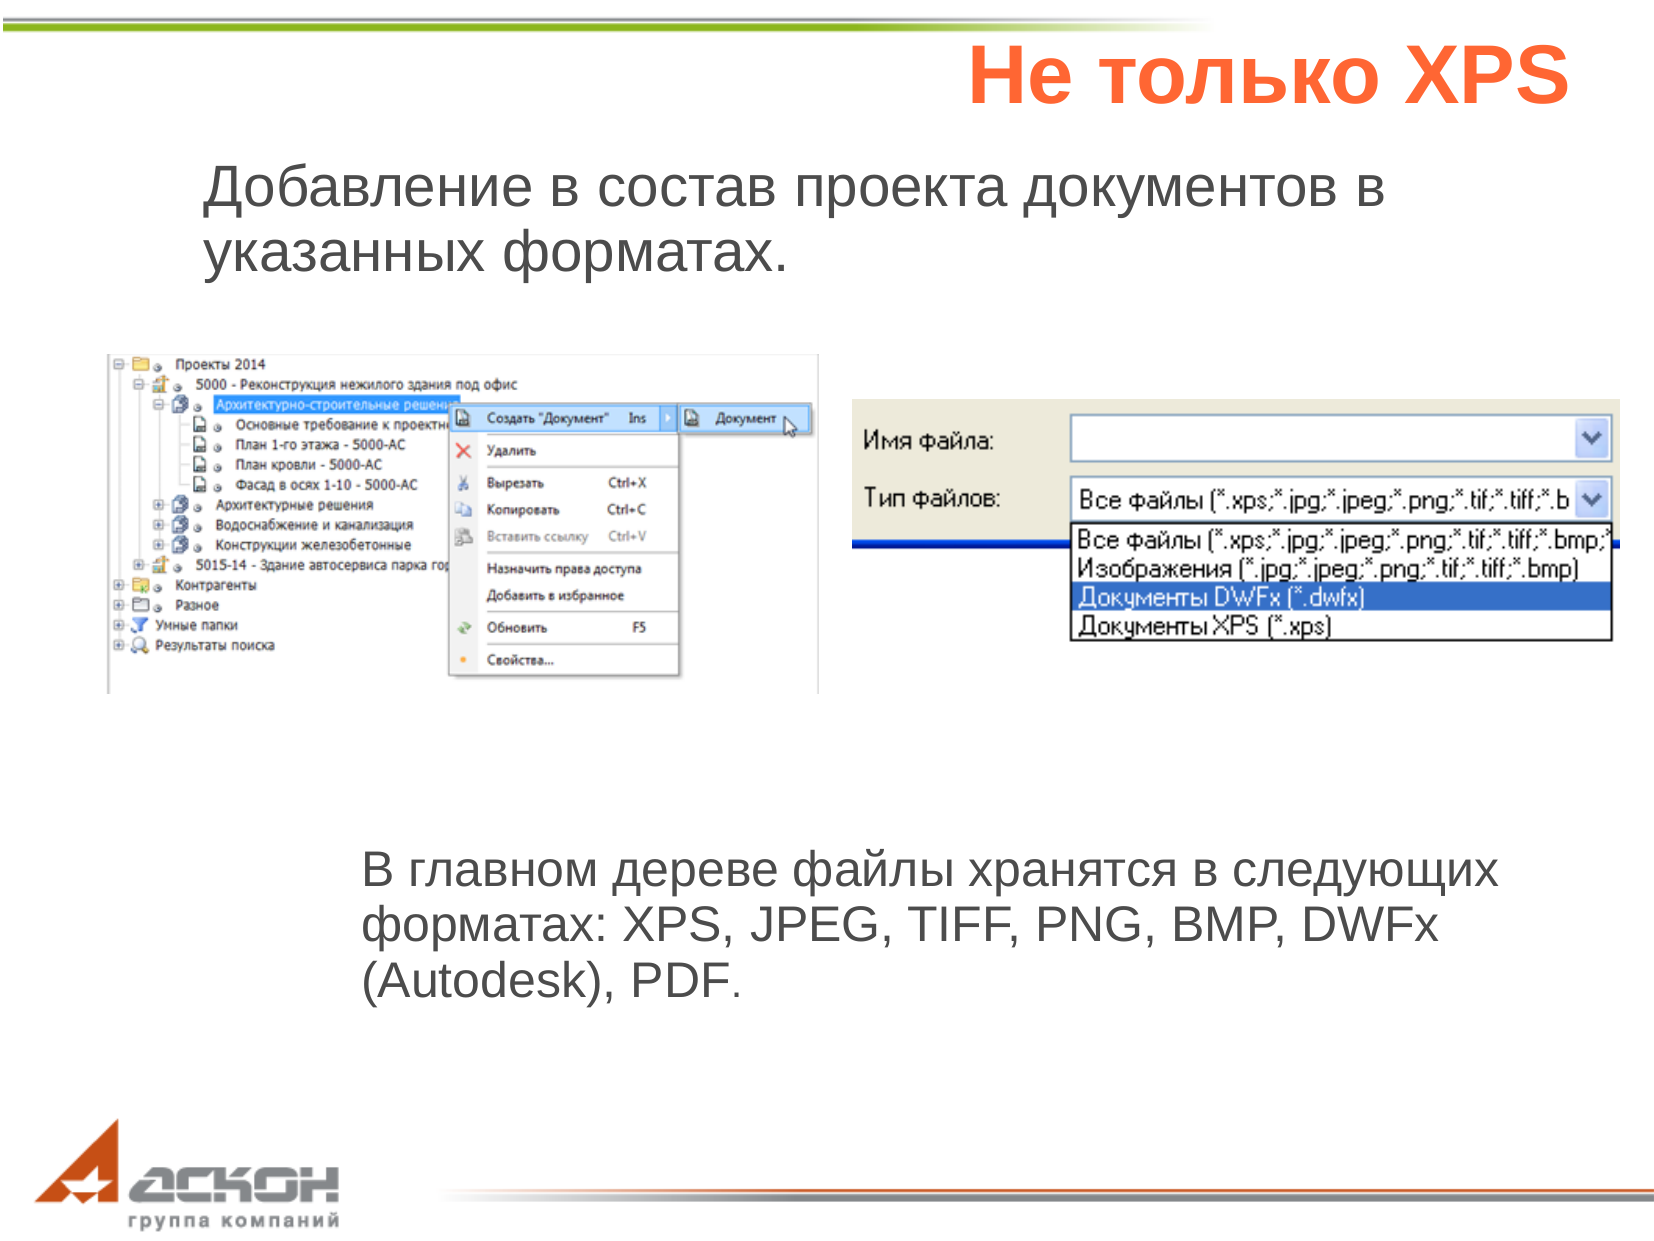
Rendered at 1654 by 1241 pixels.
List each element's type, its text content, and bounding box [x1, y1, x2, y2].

list Добавление в состав проекта документов в указанных форматах. [132, 153, 1622, 470]
list В главном дереве файлы хранятся в следующих форматах: XPS, JPEG, TIFF, PNG, BMP, DWFx (Autodesk), PDF. [361, 840, 1558, 977]
picture [3, 0, 1654, 1241]
title Не только XPS [82, 25, 1571, 125]
